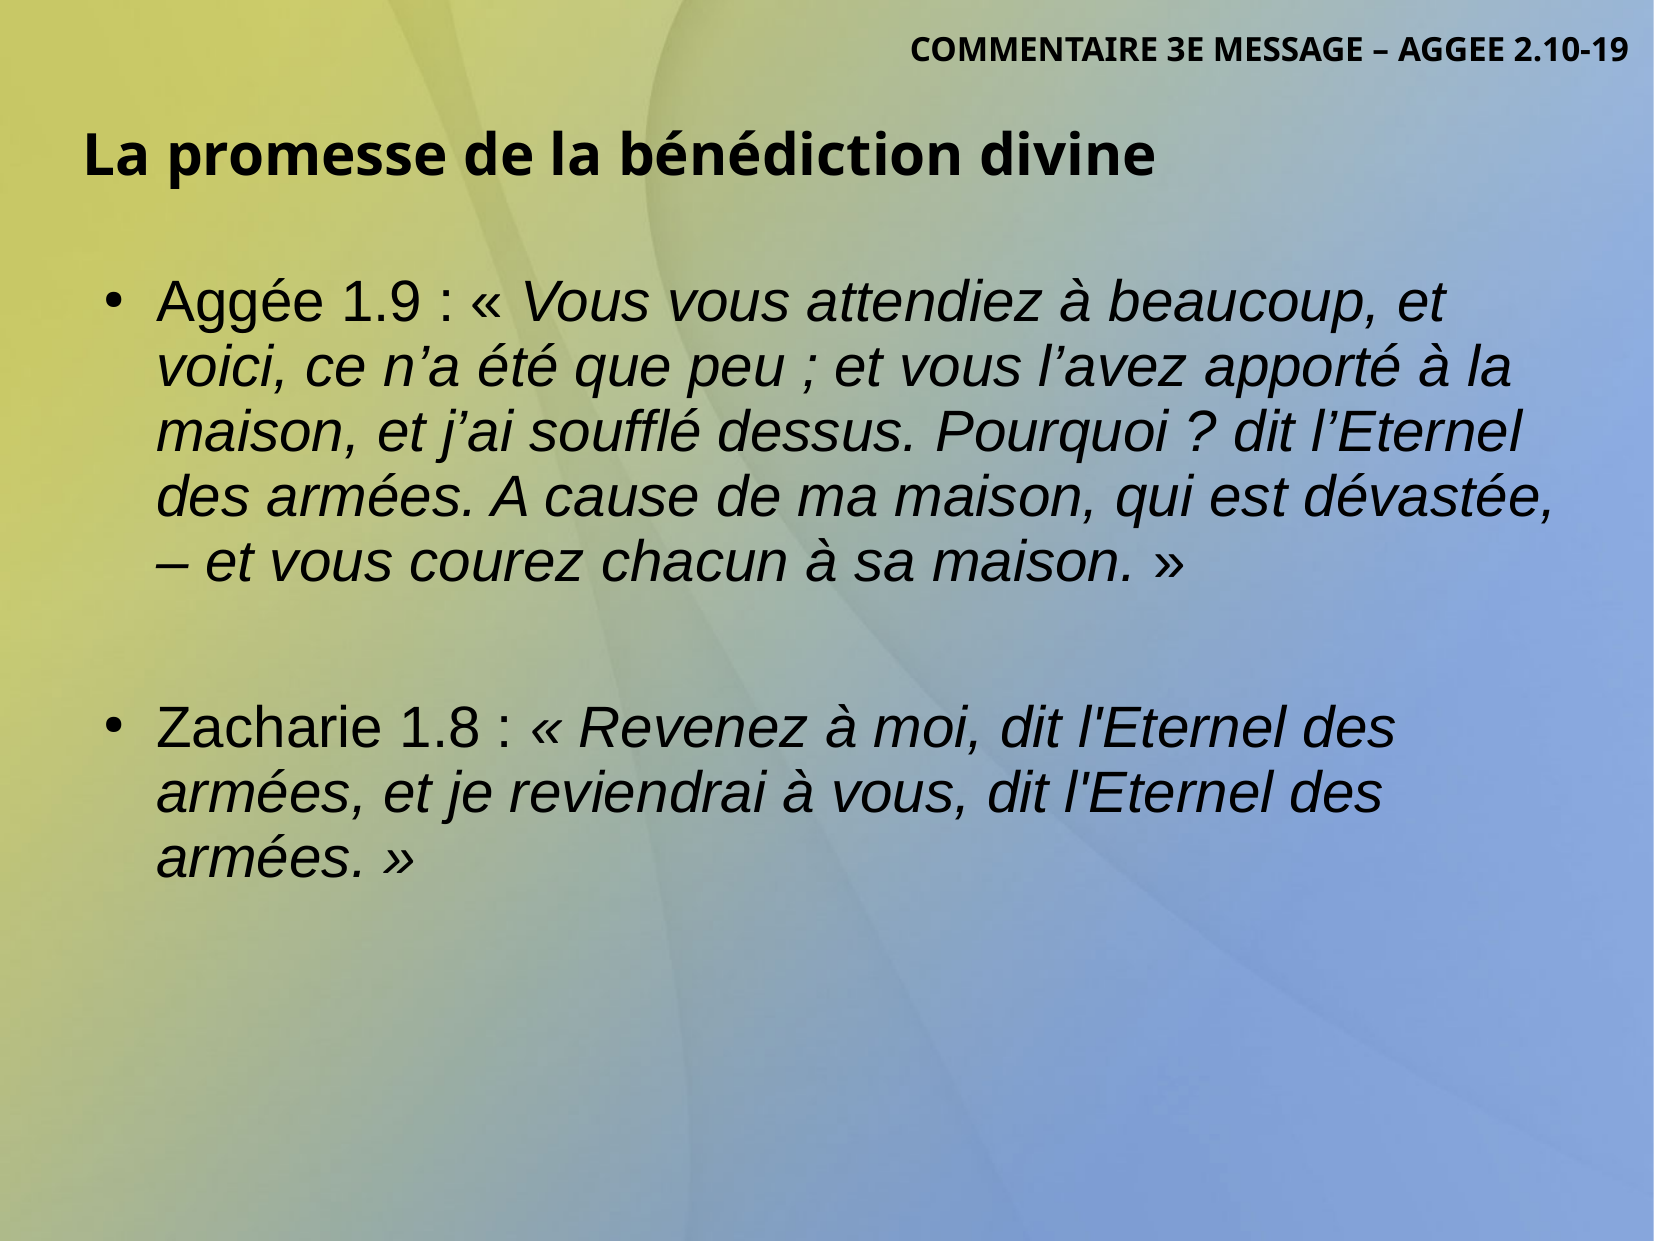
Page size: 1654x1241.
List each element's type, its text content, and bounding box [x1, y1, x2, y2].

picture [0, 0, 1654, 1241]
title La promesse de la bénédiction divine [82, 49, 1571, 257]
list Aggée 1.9 : « Vous vous attendiez à beaucoup, et voici, ce n’a été que peu ; et vous l’avez apporté à la maison, et j’ai soufflé dessus. Pourquoi ? dit l’Eternel des armées. A cause de ma maison, qui est dévastée, – et vous courez chacun à sa maison. » Zacharie 1.8 : « Revenez à moi, dit l'Eternel des armées, et je reviendrai à vous, dit l'Eternel des armées. » [82, 265, 1571, 1091]
title COMMENTAIRE 3E MESSAGE – AGGEE 2.10-19 [738, 14, 1630, 83]
